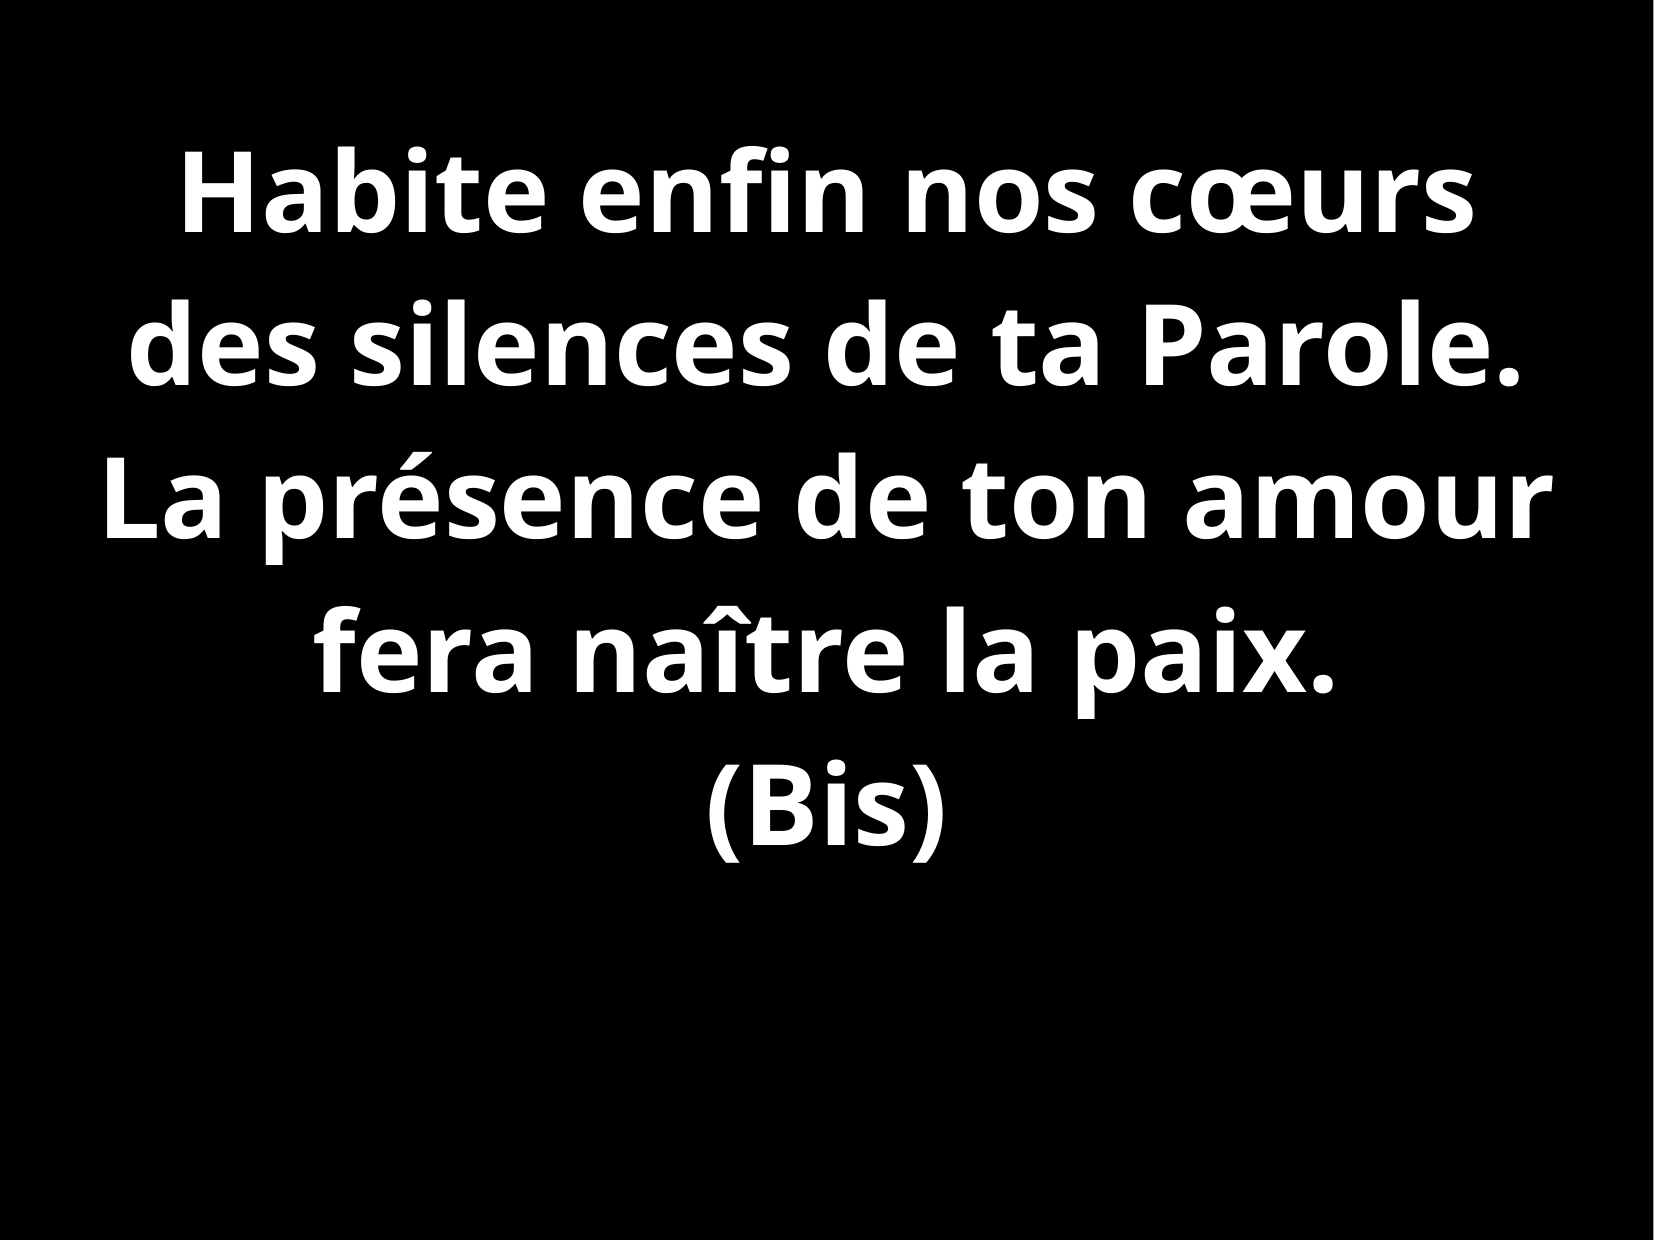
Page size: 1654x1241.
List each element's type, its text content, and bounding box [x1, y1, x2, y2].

subtitle Habite enfin nos cœurs des silences de ta Parole. La présence de ton amour fera naître la paix. (Bis) [82, 35, 1571, 1109]
